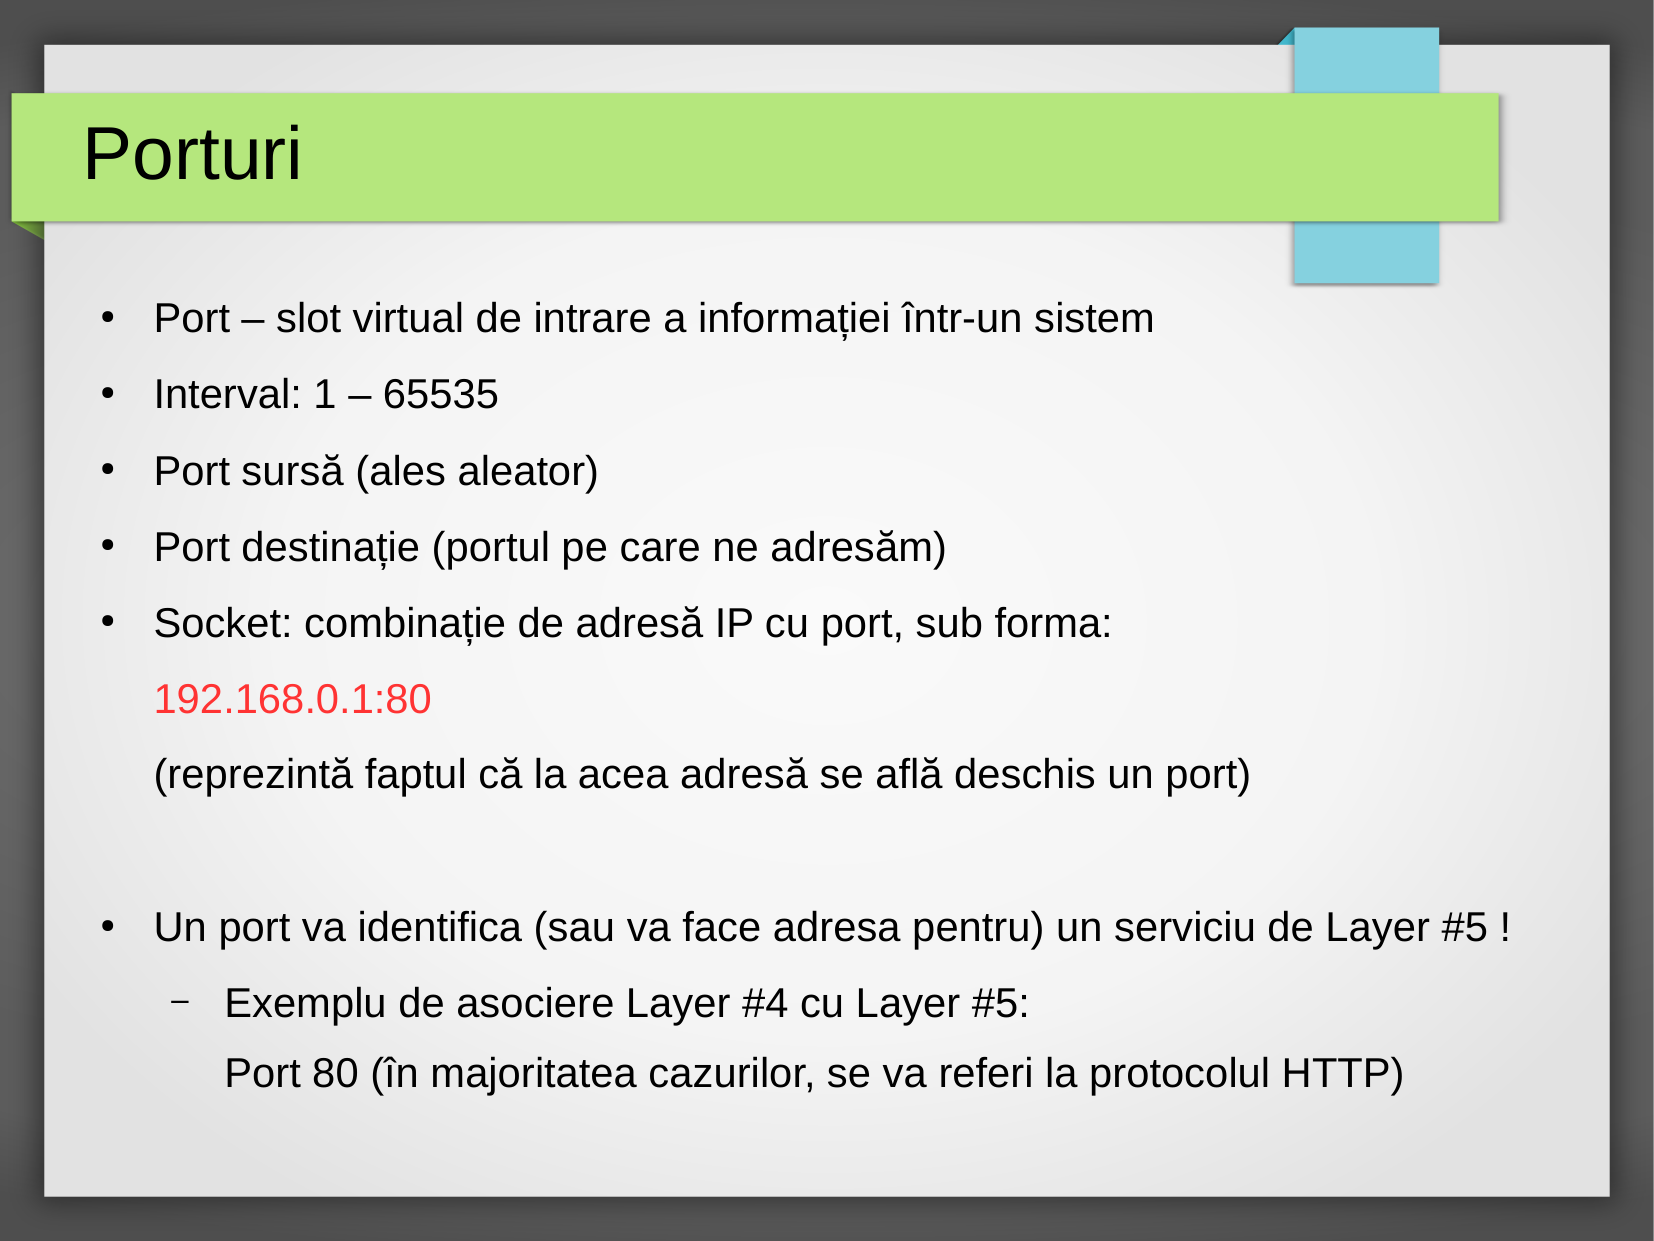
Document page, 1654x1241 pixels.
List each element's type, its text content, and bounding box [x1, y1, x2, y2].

list Port – slot virtual de intrare a informației într-un sistem Interval: 1 – 65535 Port sursă (ales aleator) Port destinație (portul pe care ne adresăm) Socket: combinație de adresă IP cu port, sub forma: 192.168.0.1:80 (reprezintă faptul că la acea adresă se află deschis un port) Un port va identifica (sau va face adresa pentru) un serviciu de Layer #5 ! Exemplu de asociere Layer #4 cu Layer #5: Port 80 (în majoritatea cazurilor, se va referi la protocolul HTTP) [82, 295, 1571, 1152]
title Porturi [82, 94, 1264, 213]
picture [0, 0, 1654, 1241]
